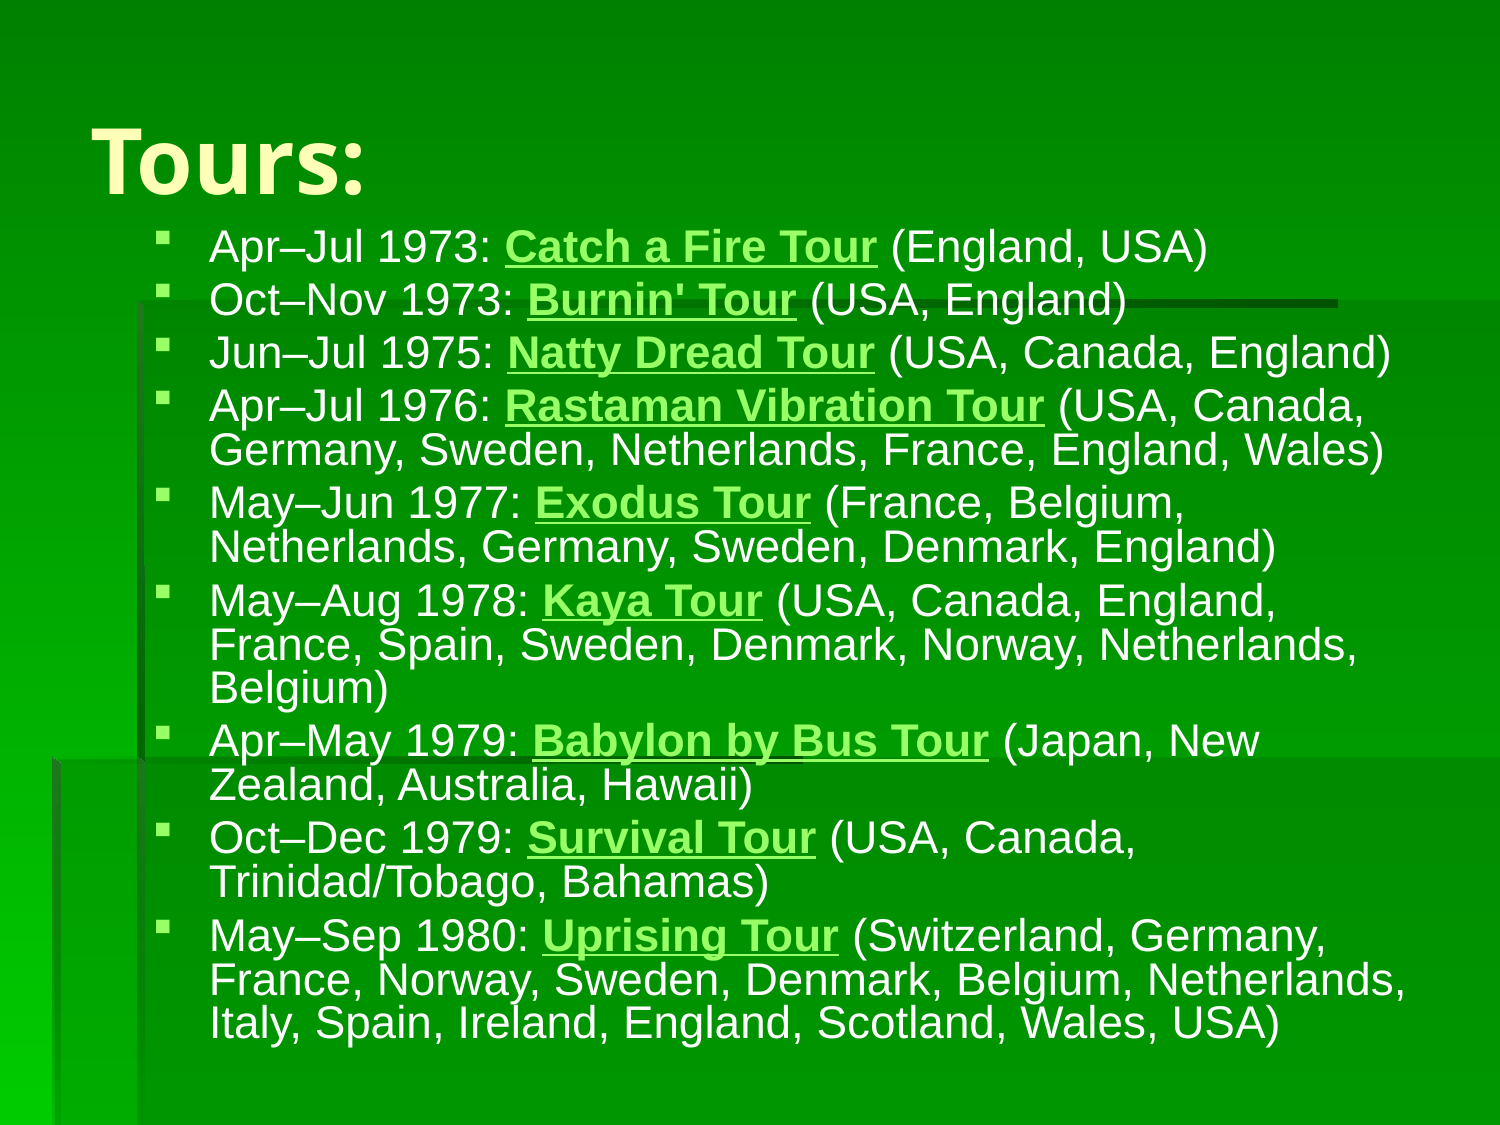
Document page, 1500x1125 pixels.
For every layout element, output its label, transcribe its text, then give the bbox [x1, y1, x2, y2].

list Apr–Jul 1973: Catch a Fire Tour (England, USA) Oct–Nov 1973: Burnin' Tour (USA, England) Jun–Jul 1975: Natty Dread Tour (USA, Canada, England) Apr–Jul 1976: Rastaman Vibration Tour (USA, Canada, Germany, Sweden, Netherlands, France, England, Wales) May–Jun 1977: Exodus Tour (France, Belgium, Netherlands, Germany, Sweden, Denmark, England) May–Aug 1978: Kaya Tour (USA, Canada, England, France, Spain, Sweden, Denmark, Norway, Netherlands, Belgium) Apr–May 1979: Babylon by Bus Tour (Japan, New Zealand, Australia, Hawaii) Oct–Dec 1979: Survival Tour (USA, Canada, Trinidad/Tobago, Bahamas) May–Sep 1980: Uprising Tour (Switzerland, Germany, France, Norway, Sweden, Denmark, Belgium, Netherlands, Italy, Spain, Ireland, England, Scotland, Wales, USA) [137, 220, 1451, 1083]
title Tours: [75, 40, 1451, 275]
